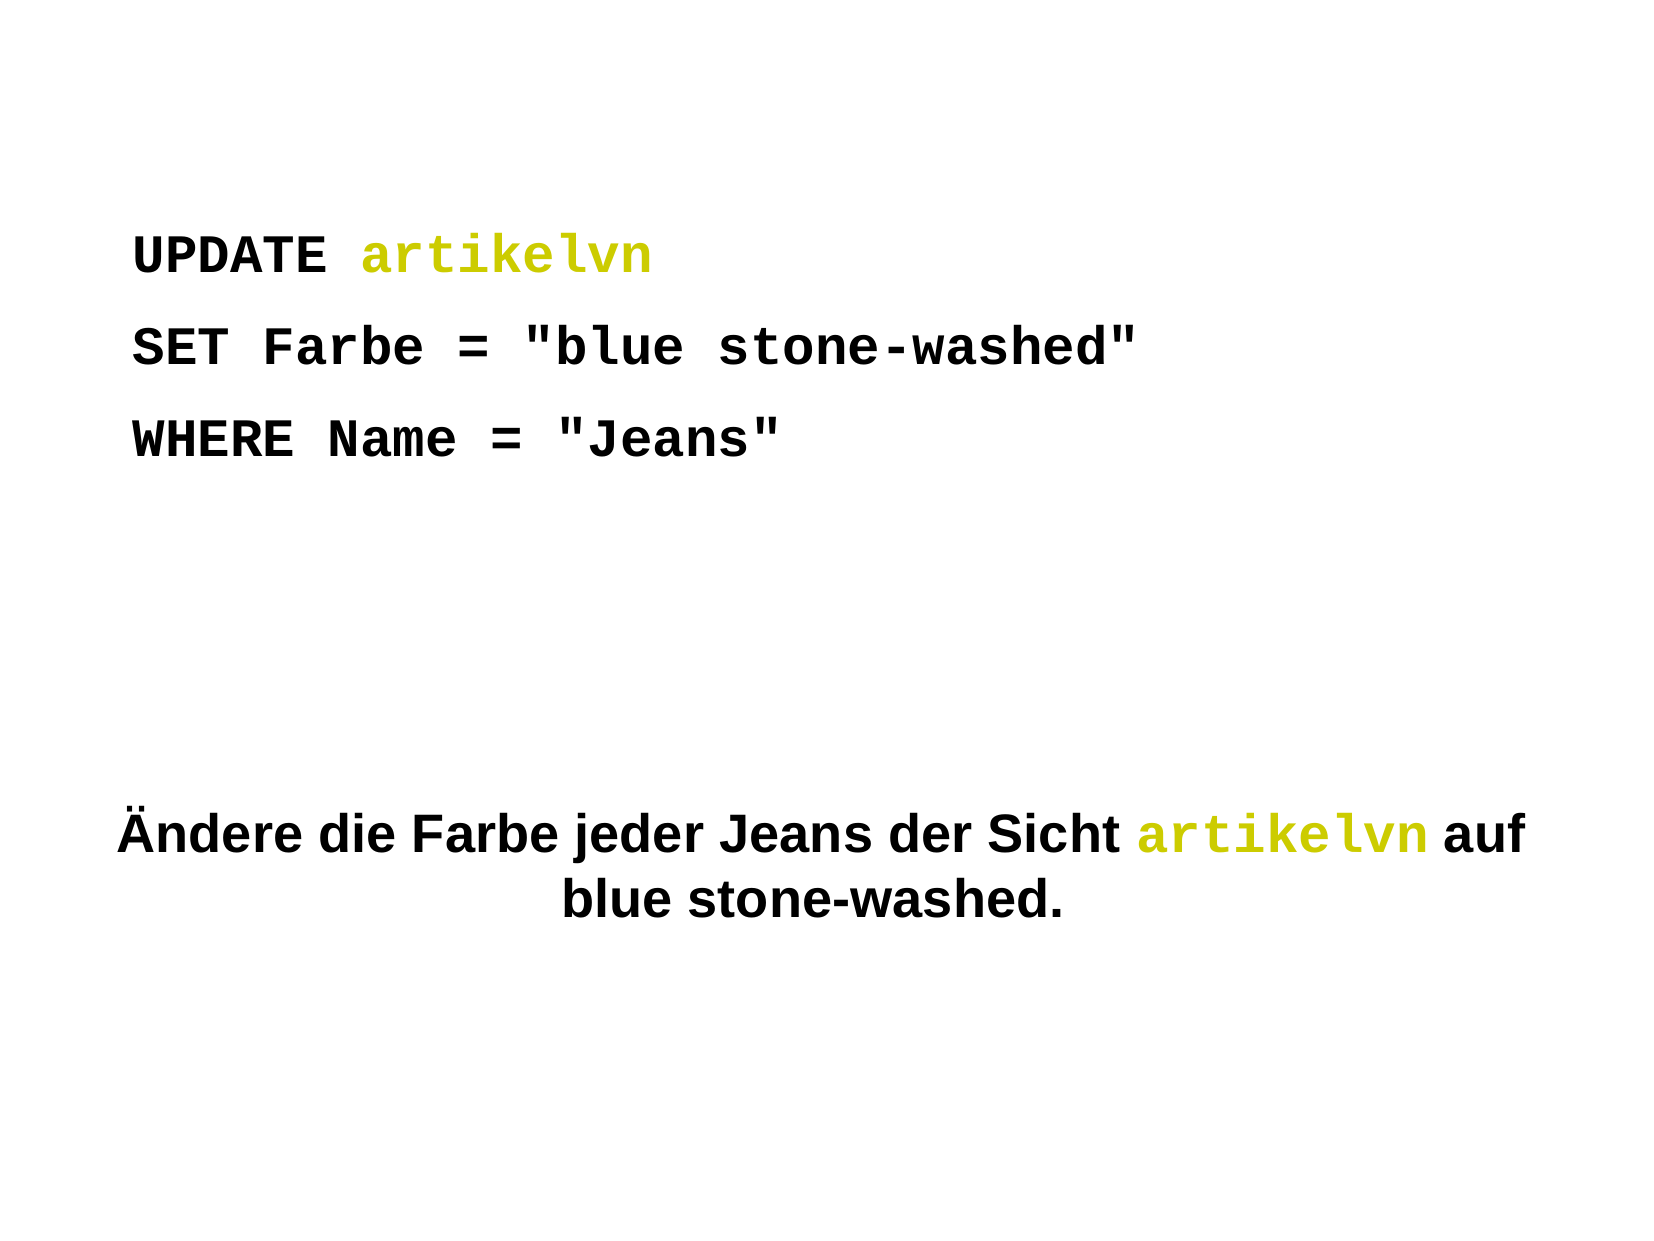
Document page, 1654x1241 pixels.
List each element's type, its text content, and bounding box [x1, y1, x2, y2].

title Ändere die Farbe jeder Jeans der Sicht artikelvn auf blue stone-washed. [76, 787, 1566, 945]
text_box UPDATE artikelvn SET Farbe = "blue stone-washed" WHERE Name = "Jeans" [118, 188, 1654, 451]
